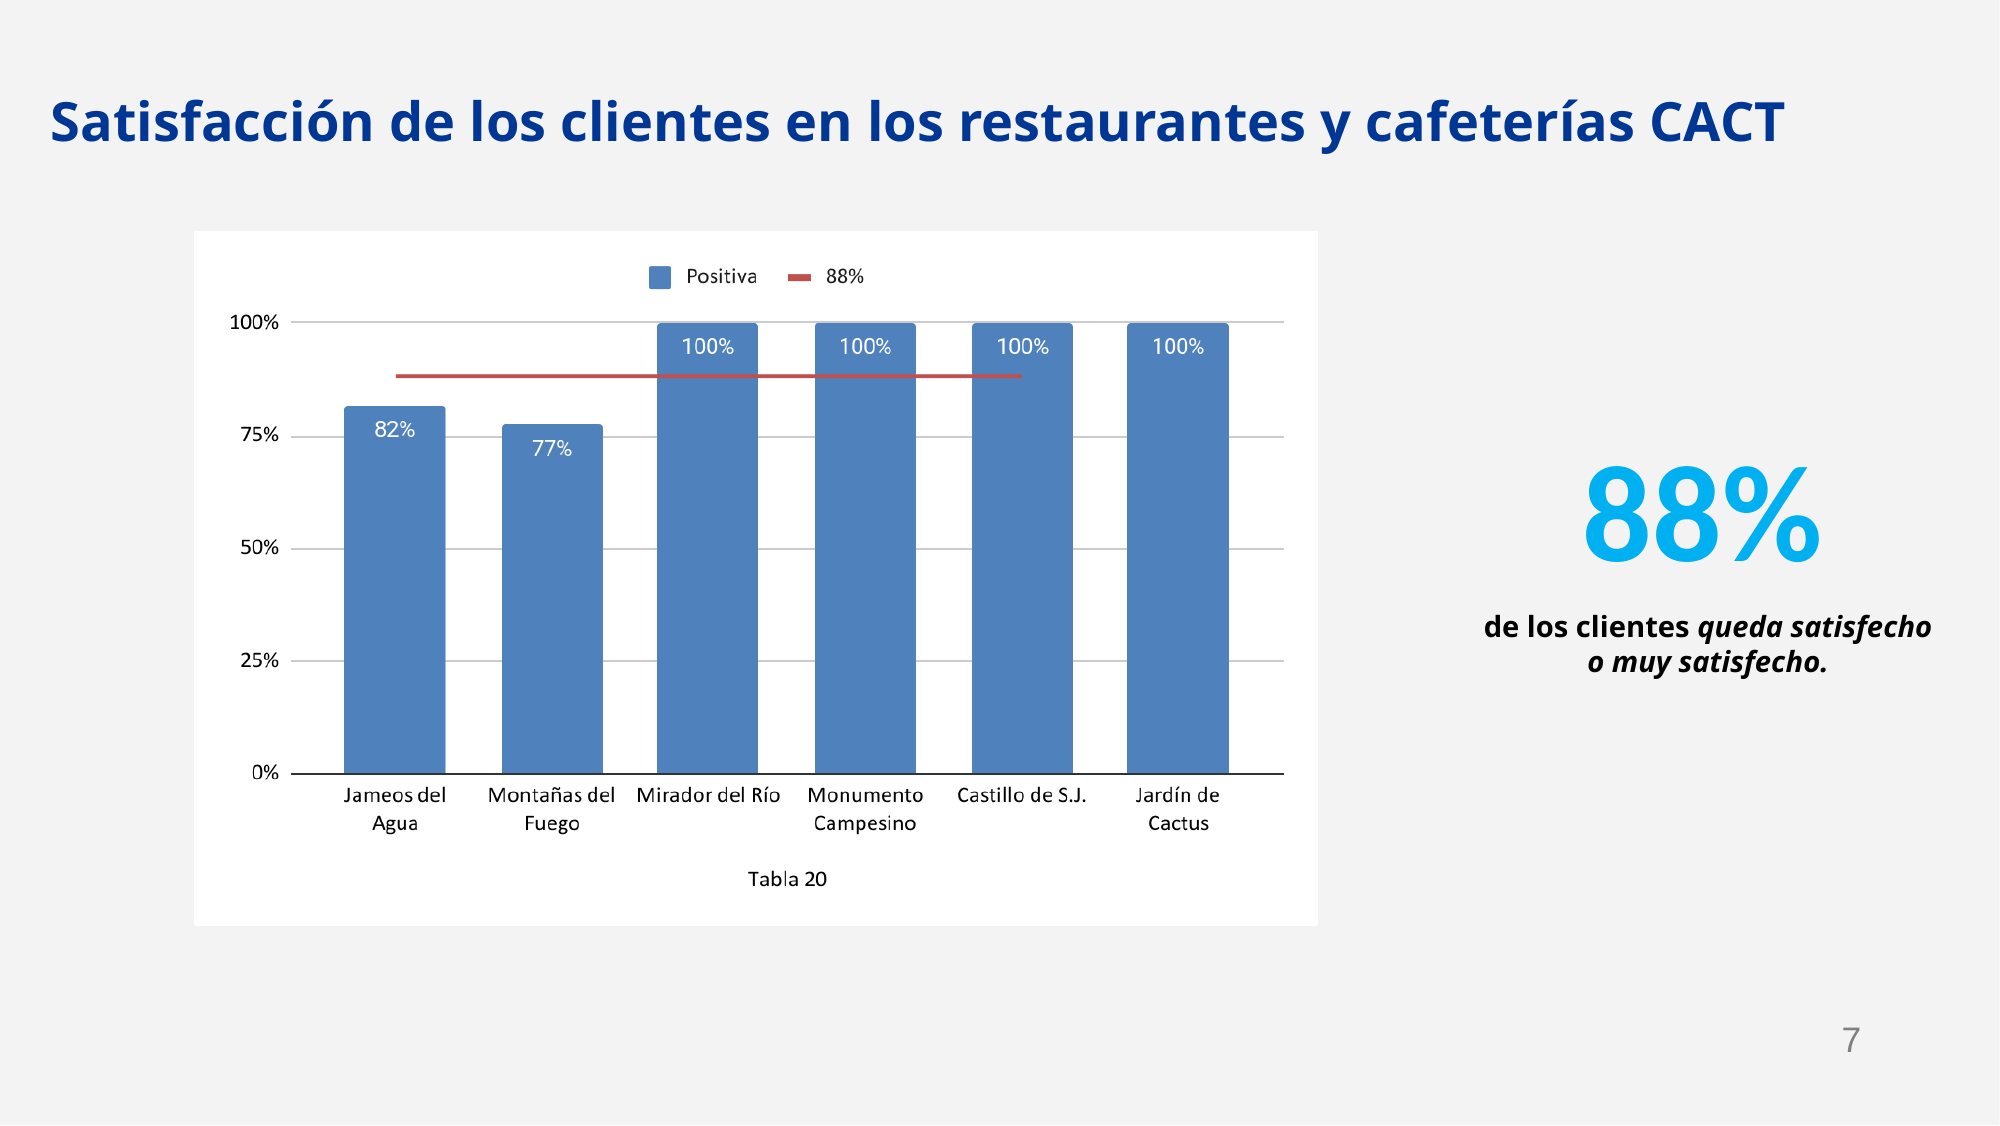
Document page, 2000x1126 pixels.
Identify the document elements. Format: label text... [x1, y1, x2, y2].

text_box 88% [1566, 416, 1839, 599]
picture [194, 231, 1318, 926]
slide_number 1 [1412, 1008, 1880, 1069]
text_box Satisfacción de los clientes en los restaurantes y cafeterías CACT [50, 67, 1945, 173]
text_box de los clientes queda satisfecho o muy satisfecho. [1465, 600, 1951, 798]
